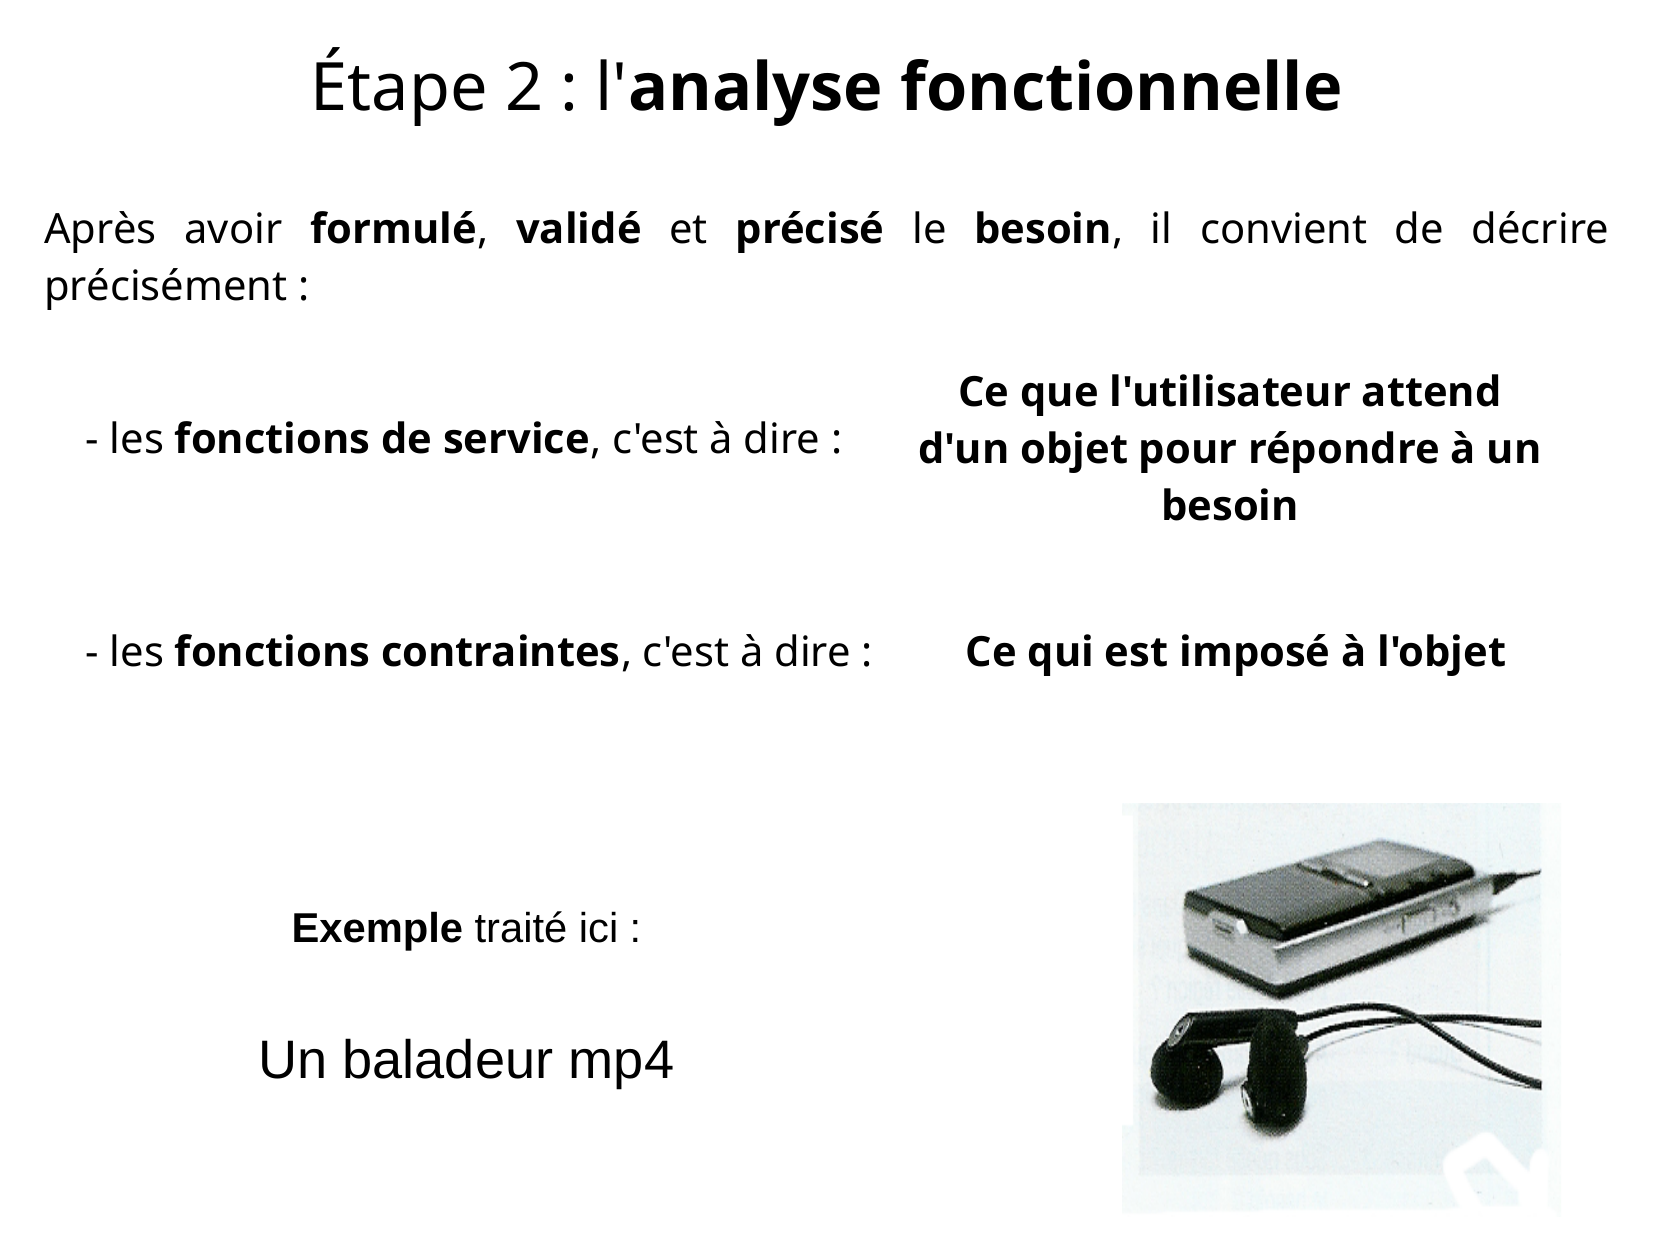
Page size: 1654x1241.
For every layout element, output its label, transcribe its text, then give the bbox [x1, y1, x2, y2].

text_box Un baladeur mp4 [112, 1021, 821, 1098]
text_box Ce qui est imposé à l'objet [877, 614, 1595, 680]
text_box - les fonctions de service, c'est à dire : [70, 401, 895, 467]
picture [1122, 803, 1562, 1217]
text_box Après avoir formulé, validé et précisé le besoin, il convient de décrire précisément : [29, 191, 1625, 307]
text_box - les fonctions contraintes, c'est à dire : [70, 614, 877, 680]
text_box Exemple traité ici : [112, 897, 821, 961]
text_box Étape 2 : l'analyse fonctionnelle [206, 31, 1447, 127]
text_box Ce que l'utilisateur attend d'un objet pour répondre à un besoin [895, 354, 1565, 520]
